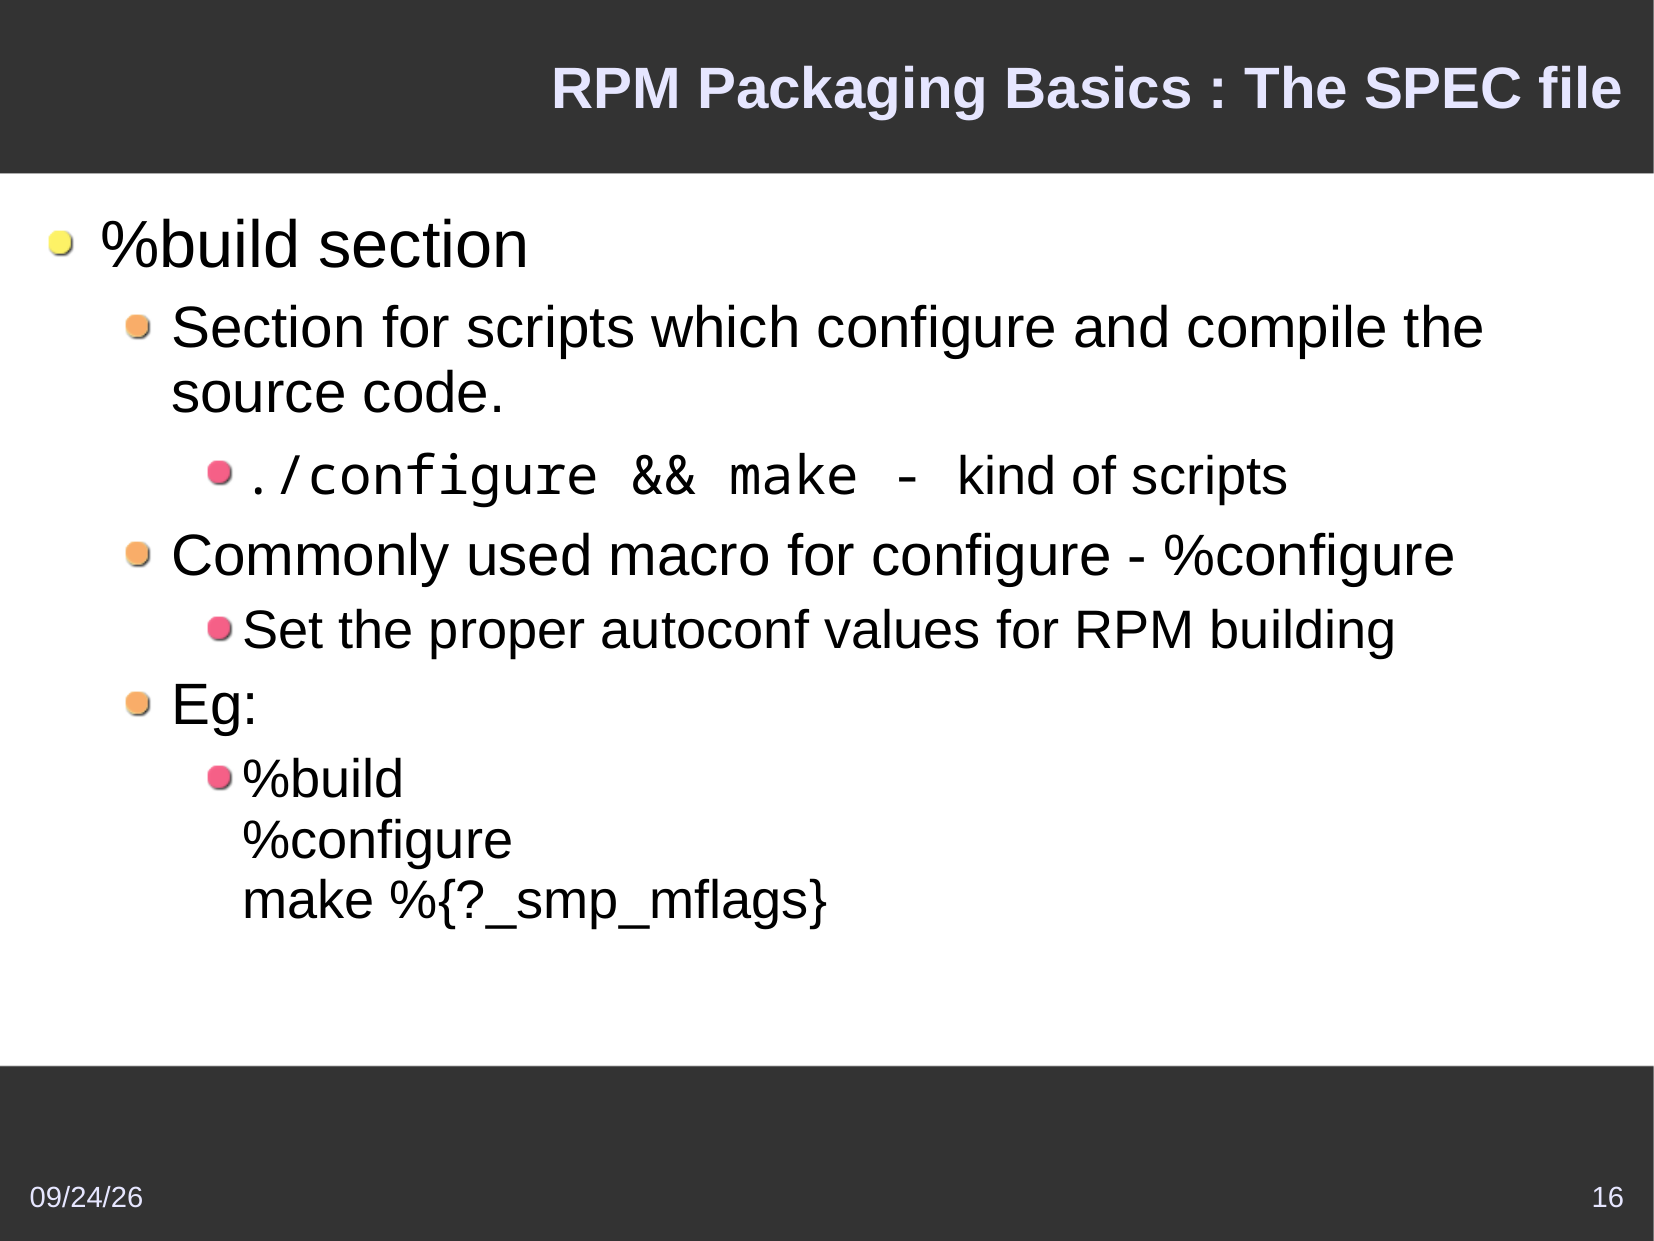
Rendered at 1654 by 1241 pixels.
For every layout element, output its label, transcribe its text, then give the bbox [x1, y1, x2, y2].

title RPM Packaging Basics : The SPEC file [29, 36, 1625, 141]
picture [0, 0, 1654, 1241]
list %build section Section for scripts which configure and compile the source code. ./configure && make - kind of scripts Commonly used macro for configure - %configure Set the proper autoconf values for RPM building Eg: %build %configure make %{?_smp_mflags} [29, 206, 1625, 1019]
